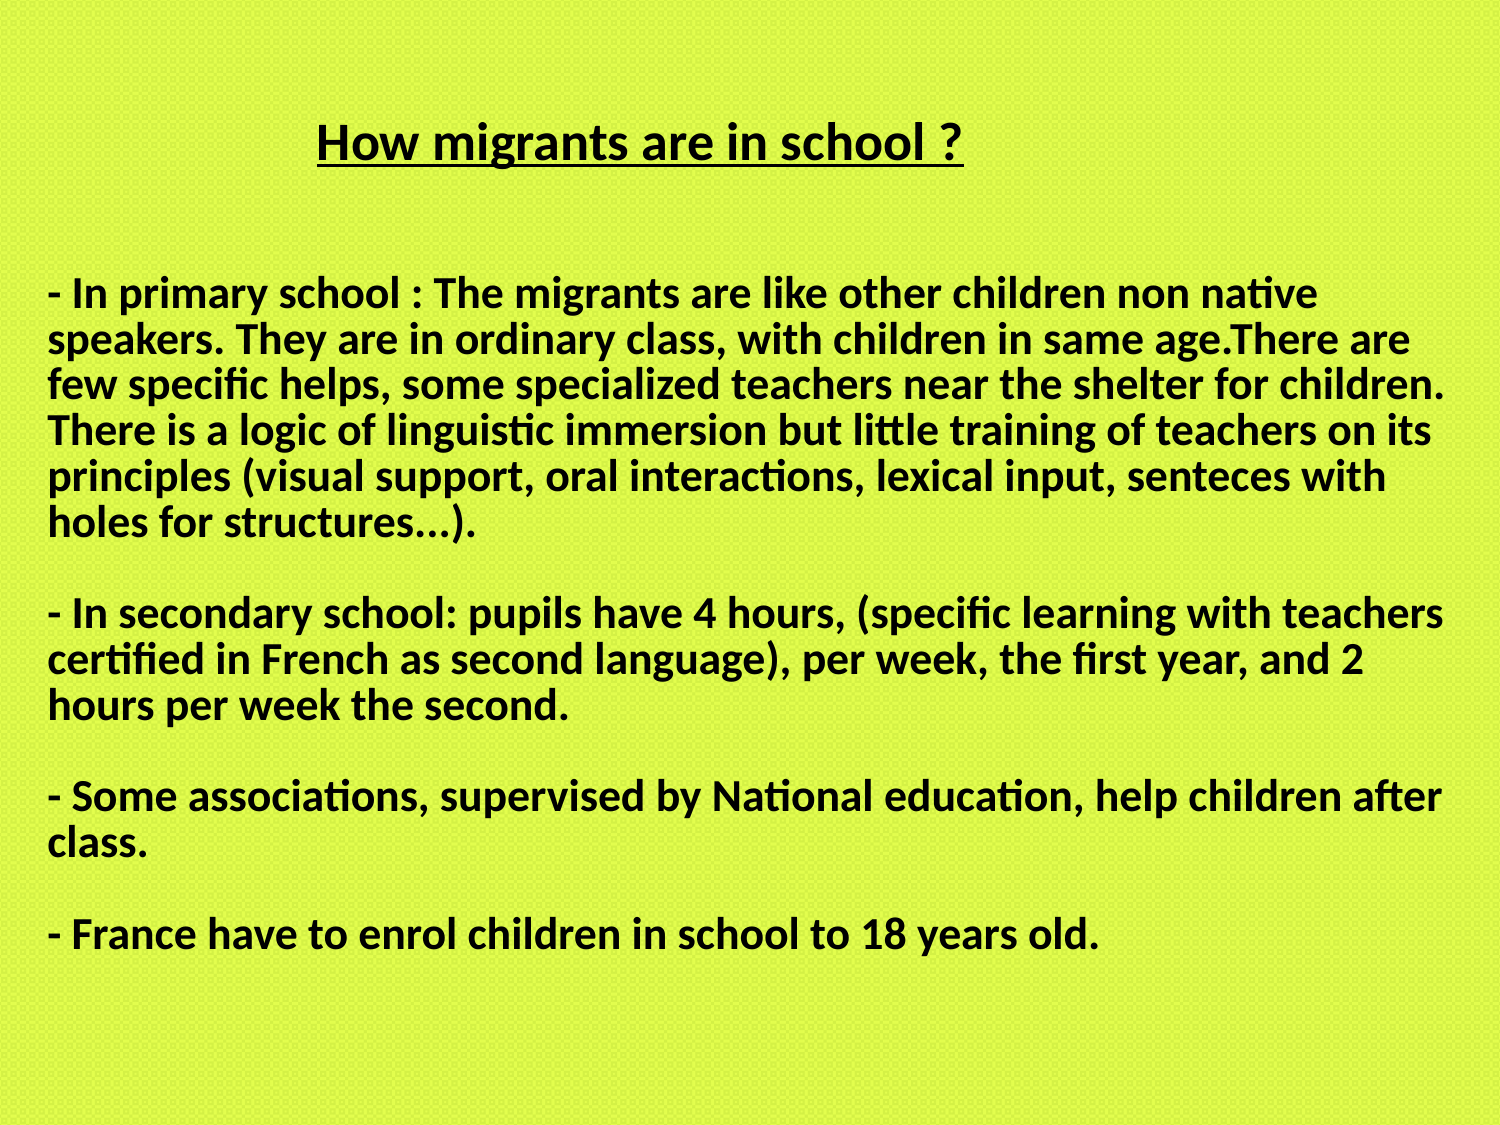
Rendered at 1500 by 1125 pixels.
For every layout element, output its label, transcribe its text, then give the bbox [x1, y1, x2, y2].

picture [0, 0, 1500, 1125]
title How migrants are in school ? - In primary school : The migrants are like other children non native speakers. They are in ordinary class, with children in same age.There are few specific helps, some specialized teachers near the shelter for children. There is a logic of linguistic immersion but little training of teachers on its principles (visual support, oral interactions, lexical input, senteces with holes for structures...). - In secondary school: pupils have 4 hours, (specific learning with teachers certified in French as second language), per week, the first year, and 2 hours per week the second. - Some associations, supervised by National education, help children after class. - France have to enrol children in school to 18 years old. [47, 0, 1453, 1111]
